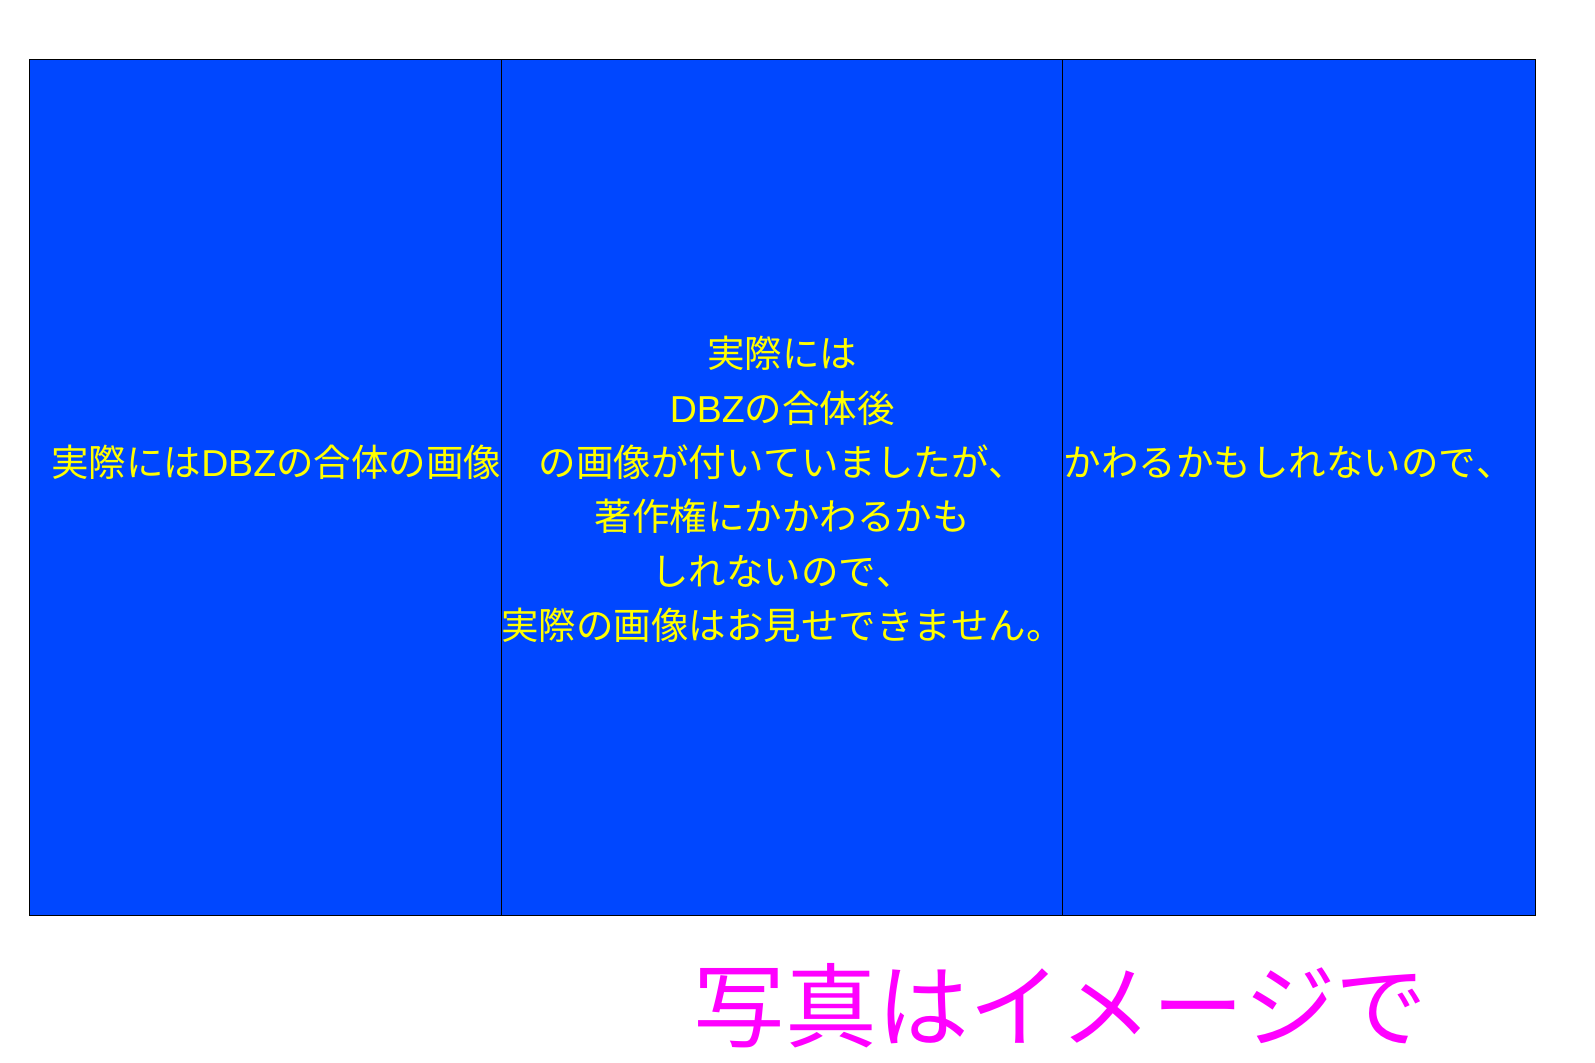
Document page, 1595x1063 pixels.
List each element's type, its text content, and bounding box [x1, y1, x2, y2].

text_box 写真はイメージです。 [679, 926, 1570, 1052]
text_box 実際にはDBZの合体の画像が付いていましたが、著作権にかかわるかもしれないので、 実際の画像はお見せできません。 [29, 59, 501, 916]
text_box 実際には DBZの合体後 の画像が付いていましたが、 著作権にかかわるかも しれないので、 実際の画像はお見せできません。 [501, 59, 1063, 916]
text_box 実際にはDBZの合体の画像が付いていましたが、著作権にかかわるかもしれないので、 実際の画像はお見せできません。 [1063, 59, 1536, 916]
